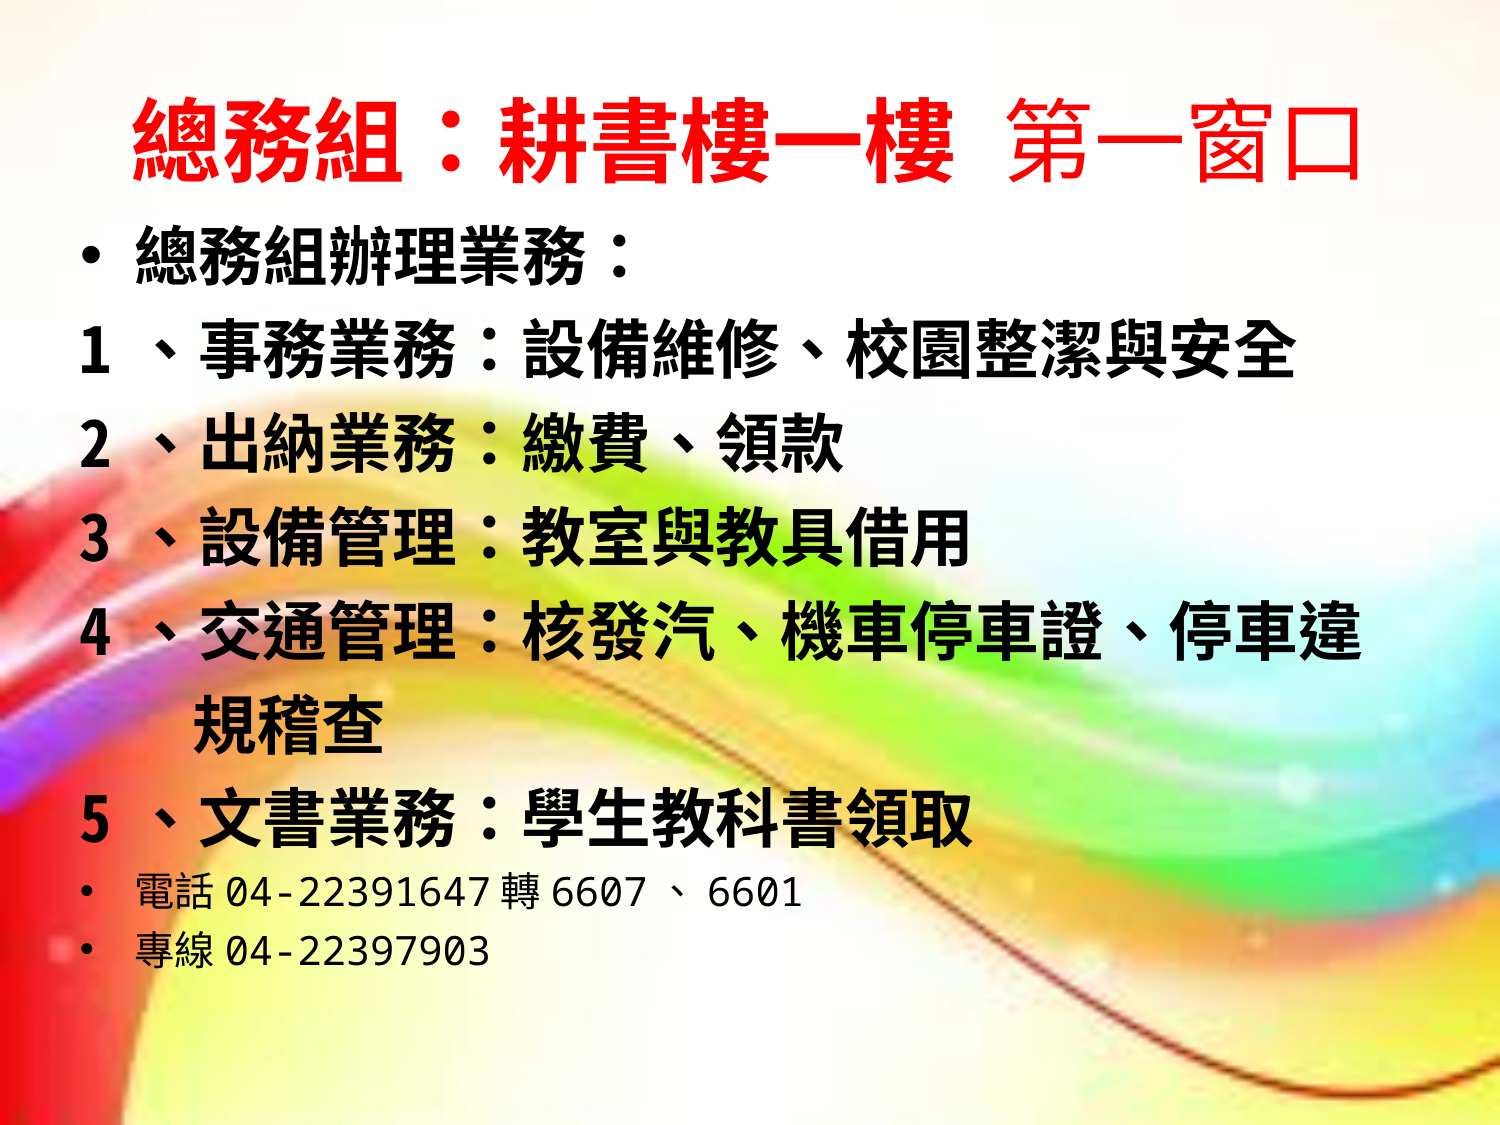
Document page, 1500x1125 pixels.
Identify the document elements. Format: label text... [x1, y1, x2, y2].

list 總務組辦理業務： 1、事務業務：設備維修、校園整潔與安全 2、出納業務：繳費、領款 3、設備管理：教室與教具借用 4、交通管理：核發汽、機車停車證、停車違 規稽查 5、文書業務：學生教科書領取 電話04-22391647轉6607、6601 專線04-22397903 [64, 208, 1415, 993]
picture [0, 0, 1500, 1125]
title 總務組：耕書樓一樓 第一窗口 [75, 45, 1426, 233]
